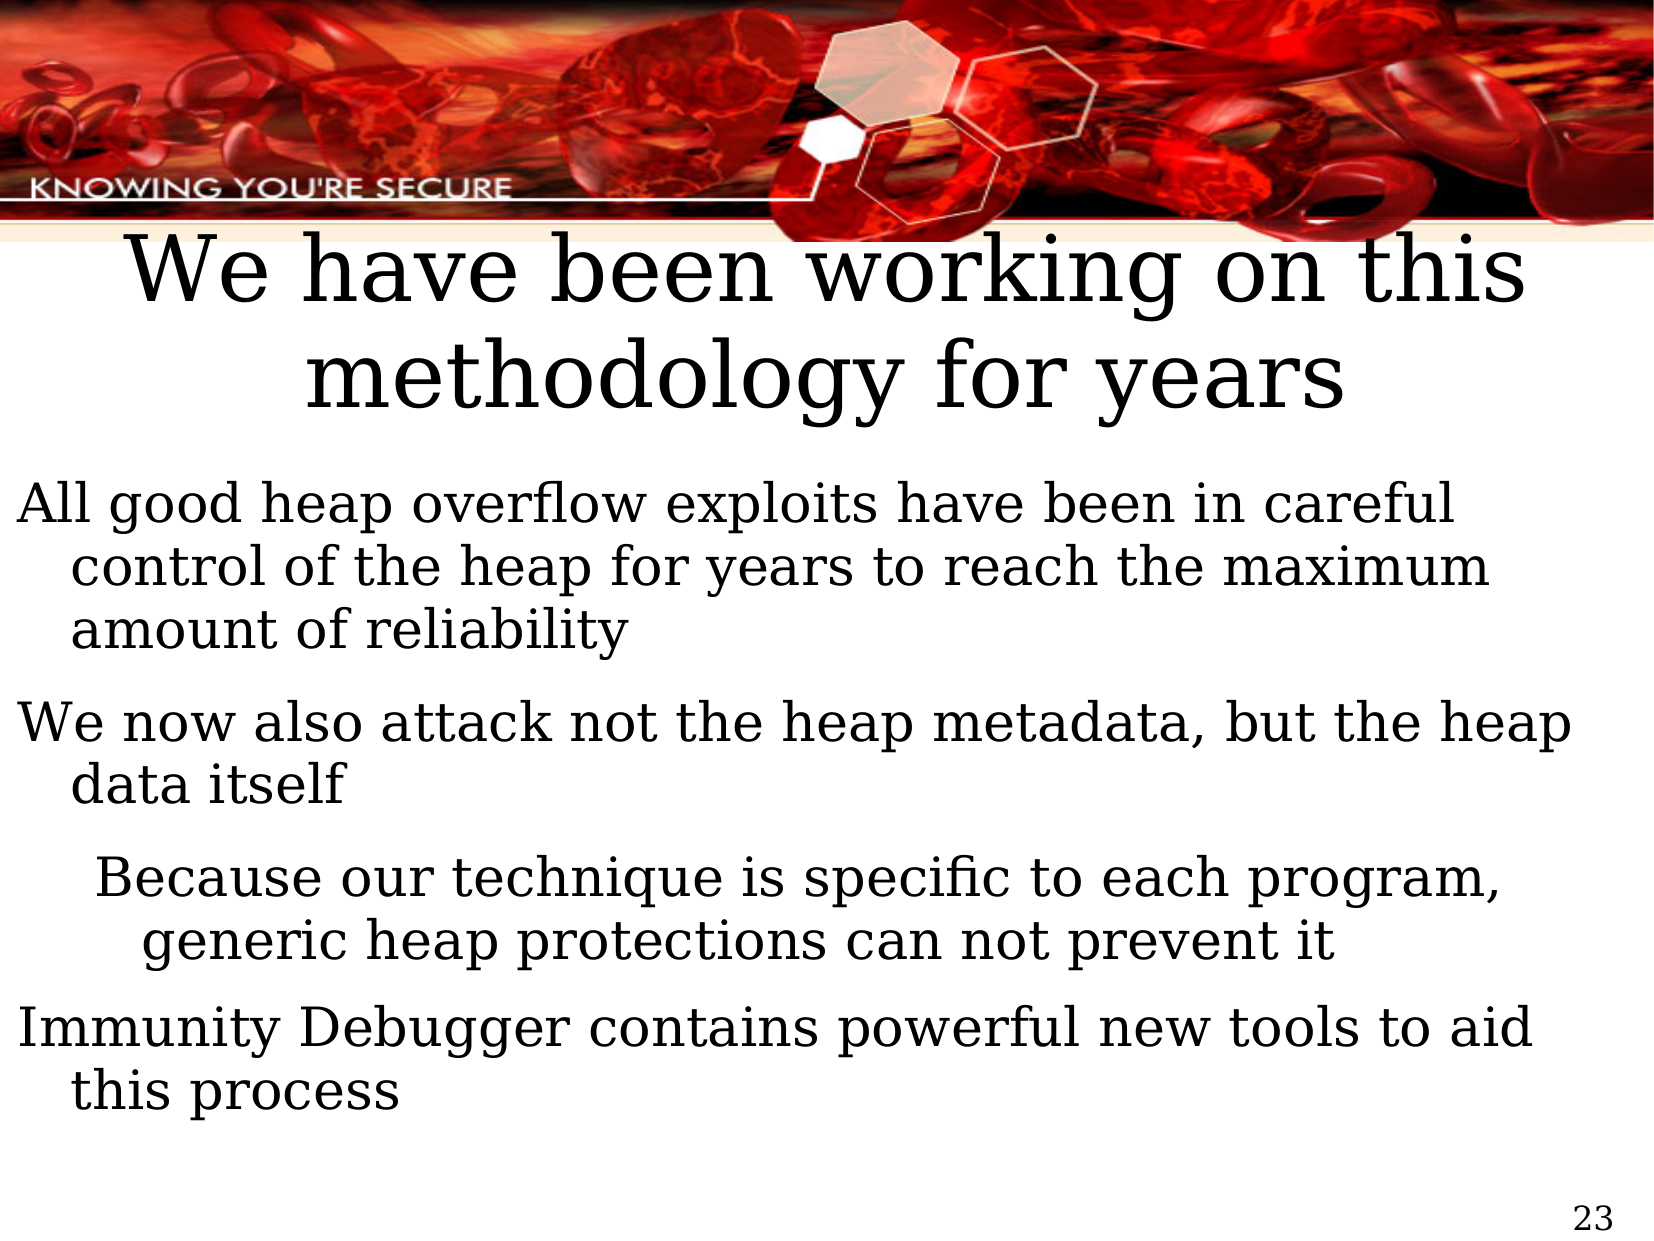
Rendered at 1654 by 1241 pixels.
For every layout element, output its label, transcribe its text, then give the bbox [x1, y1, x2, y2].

title We have been working on this methodology for years [0, 215, 1654, 430]
list All good heap overflow exploits have been in careful control of the heap for years to reach the maximum amount of reliability We now also attack not the heap metadata, but the heap data itself Because our technique is specific to each program, generic heap protections can not prevent it Immunity Debugger contains powerful new tools to aid this process [0, 472, 1625, 1123]
picture [0, 0, 1654, 215]
